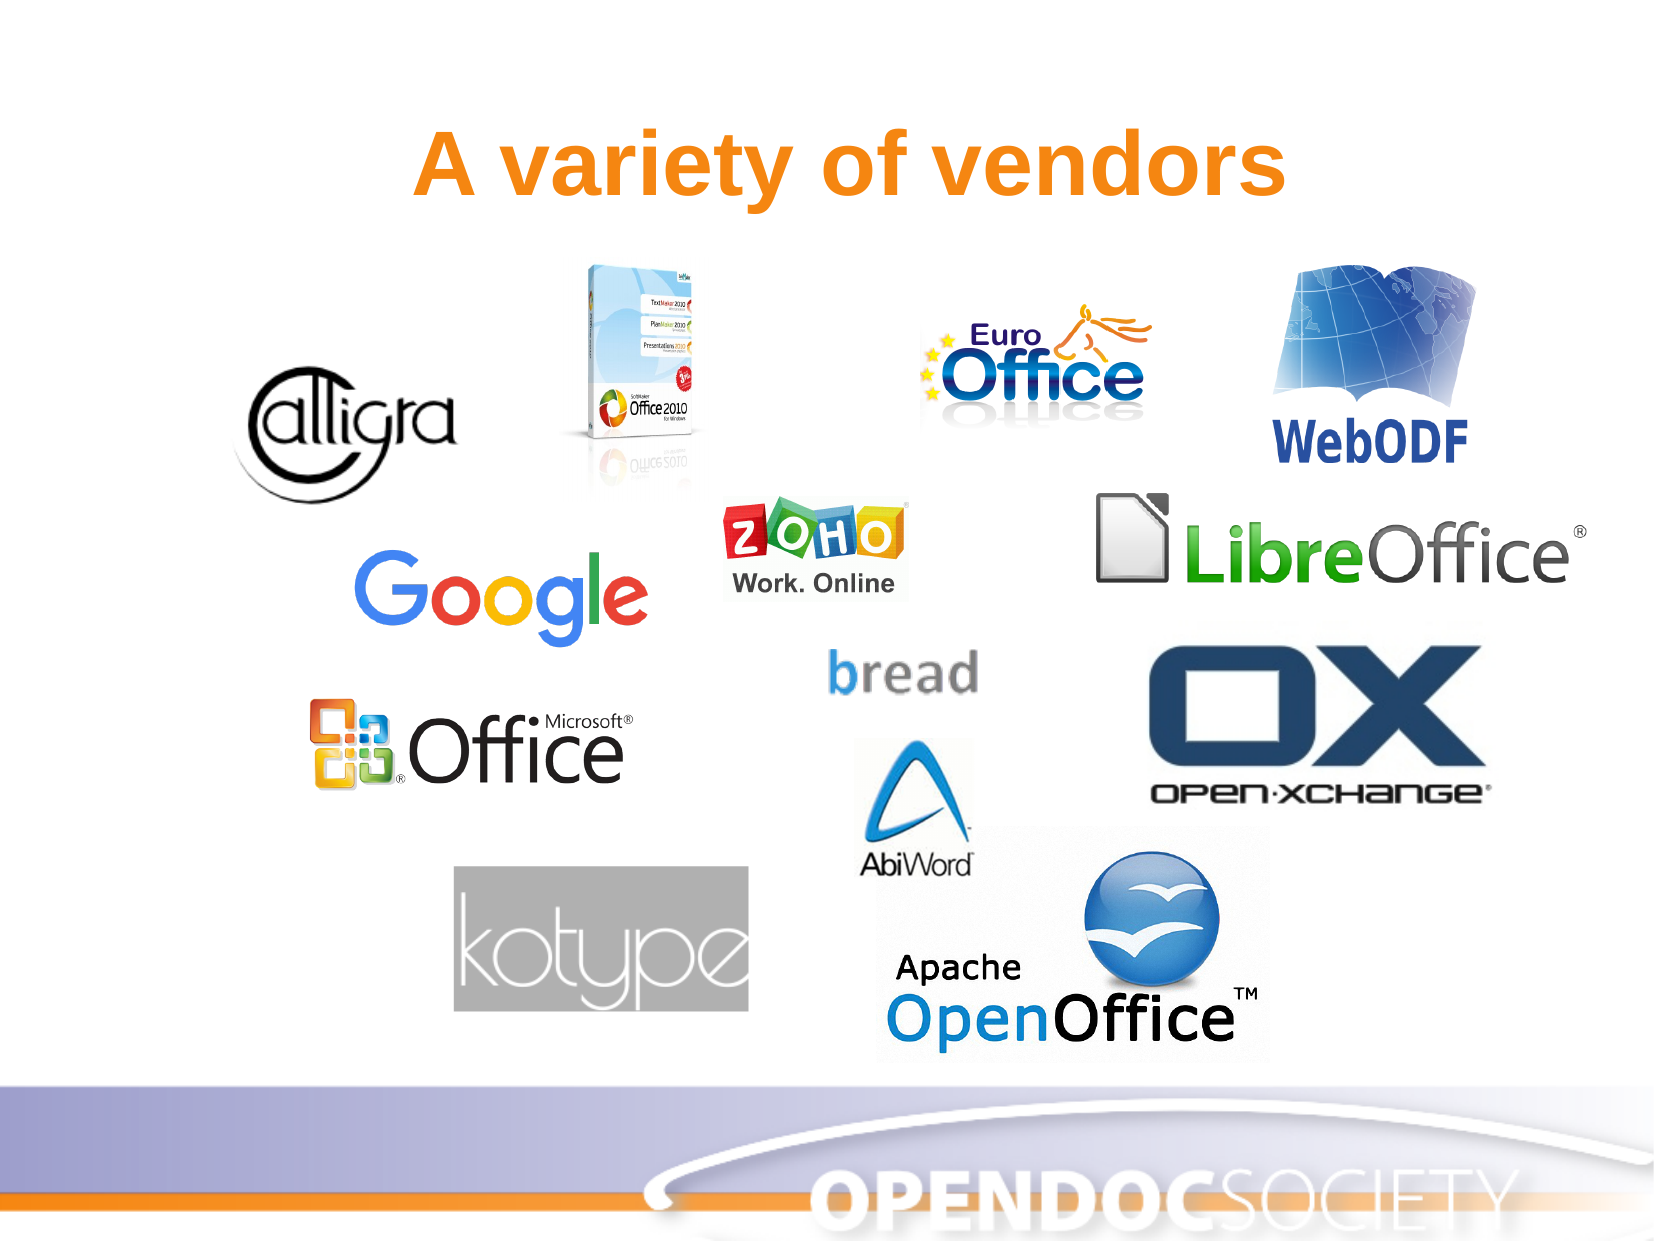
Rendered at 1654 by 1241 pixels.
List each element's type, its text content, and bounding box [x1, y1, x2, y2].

title A variety of vendors [106, 112, 1595, 215]
picture [0, 0, 1654, 1241]
